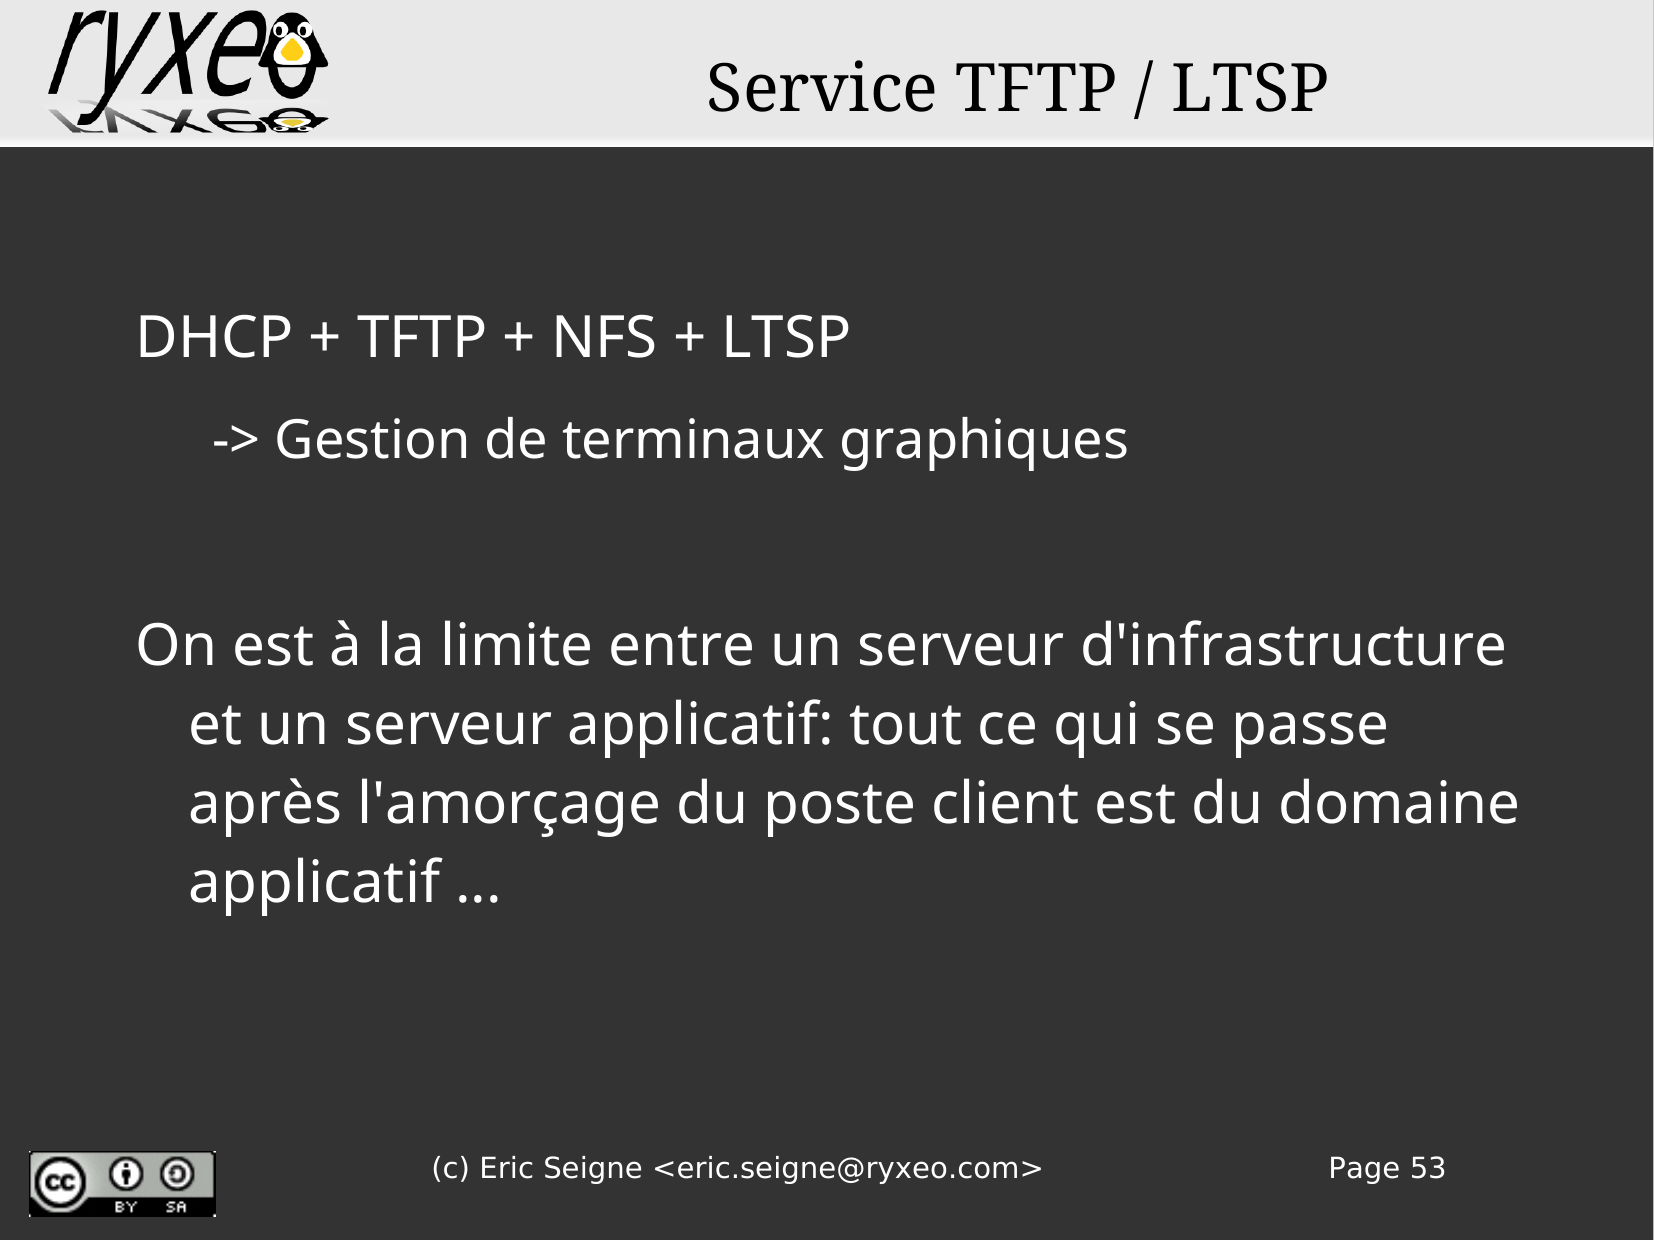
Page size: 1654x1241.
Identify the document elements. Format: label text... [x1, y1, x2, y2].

picture [0, 0, 1654, 147]
picture [29, 1151, 216, 1217]
list DHCP + TFTP + NFS + LTSP -> Gestion de terminaux graphiques On est à la limite entre un serveur d'infrastructure et un serveur applicatif: tout ce qui se passe après l'amorçage du poste client est du domaine applicatif ... [118, 295, 1522, 1117]
title Service TFTP / LTSP [442, 36, 1595, 135]
